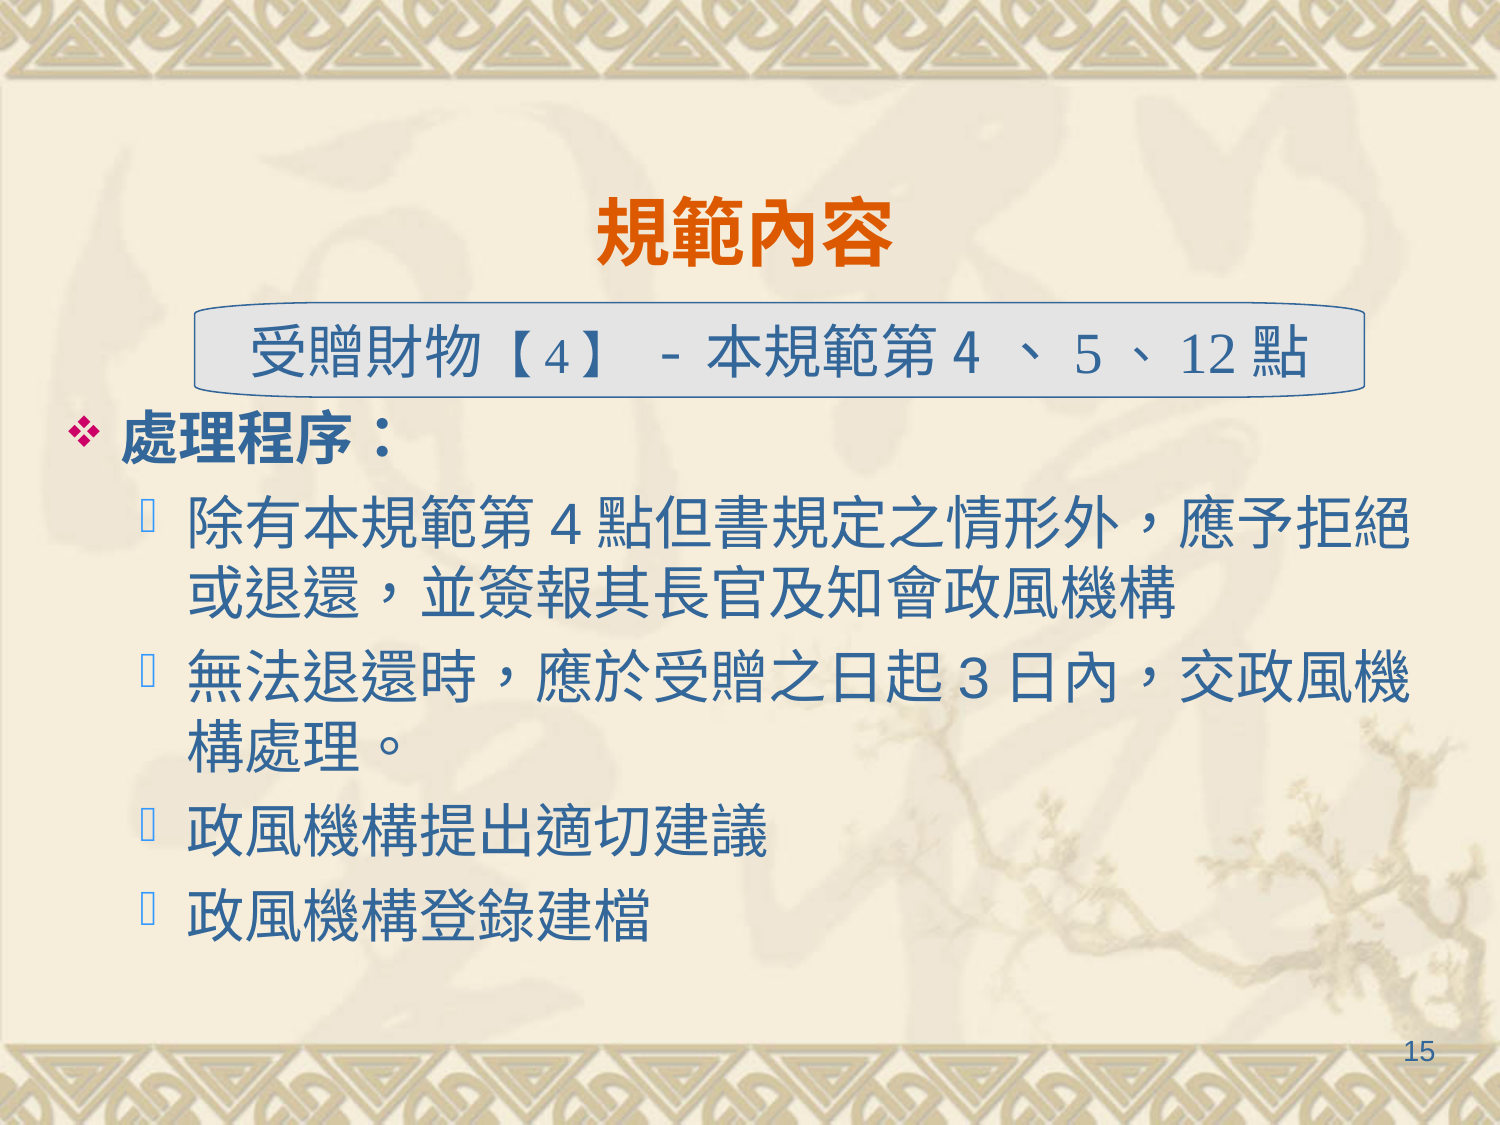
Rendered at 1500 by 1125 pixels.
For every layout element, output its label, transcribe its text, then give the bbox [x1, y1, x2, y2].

text_box 受贈財物【4】 -本規範第4、5、12點 [194, 302, 1365, 398]
picture [0, 0, 1500, 1125]
text_box <編號> [1074, 1024, 1451, 1103]
list 處理程序： 除有本規範第4點但書規定之情形外，應予拒絕或退還，並簽報其長官及知會政風機構 無法退還時，應於受贈之日起3日內，交政風機構處理。 政風機構提出適切建議 政風機構登錄建檔 [49, 394, 1451, 1001]
title 規範內容 [466, 160, 1026, 300]
